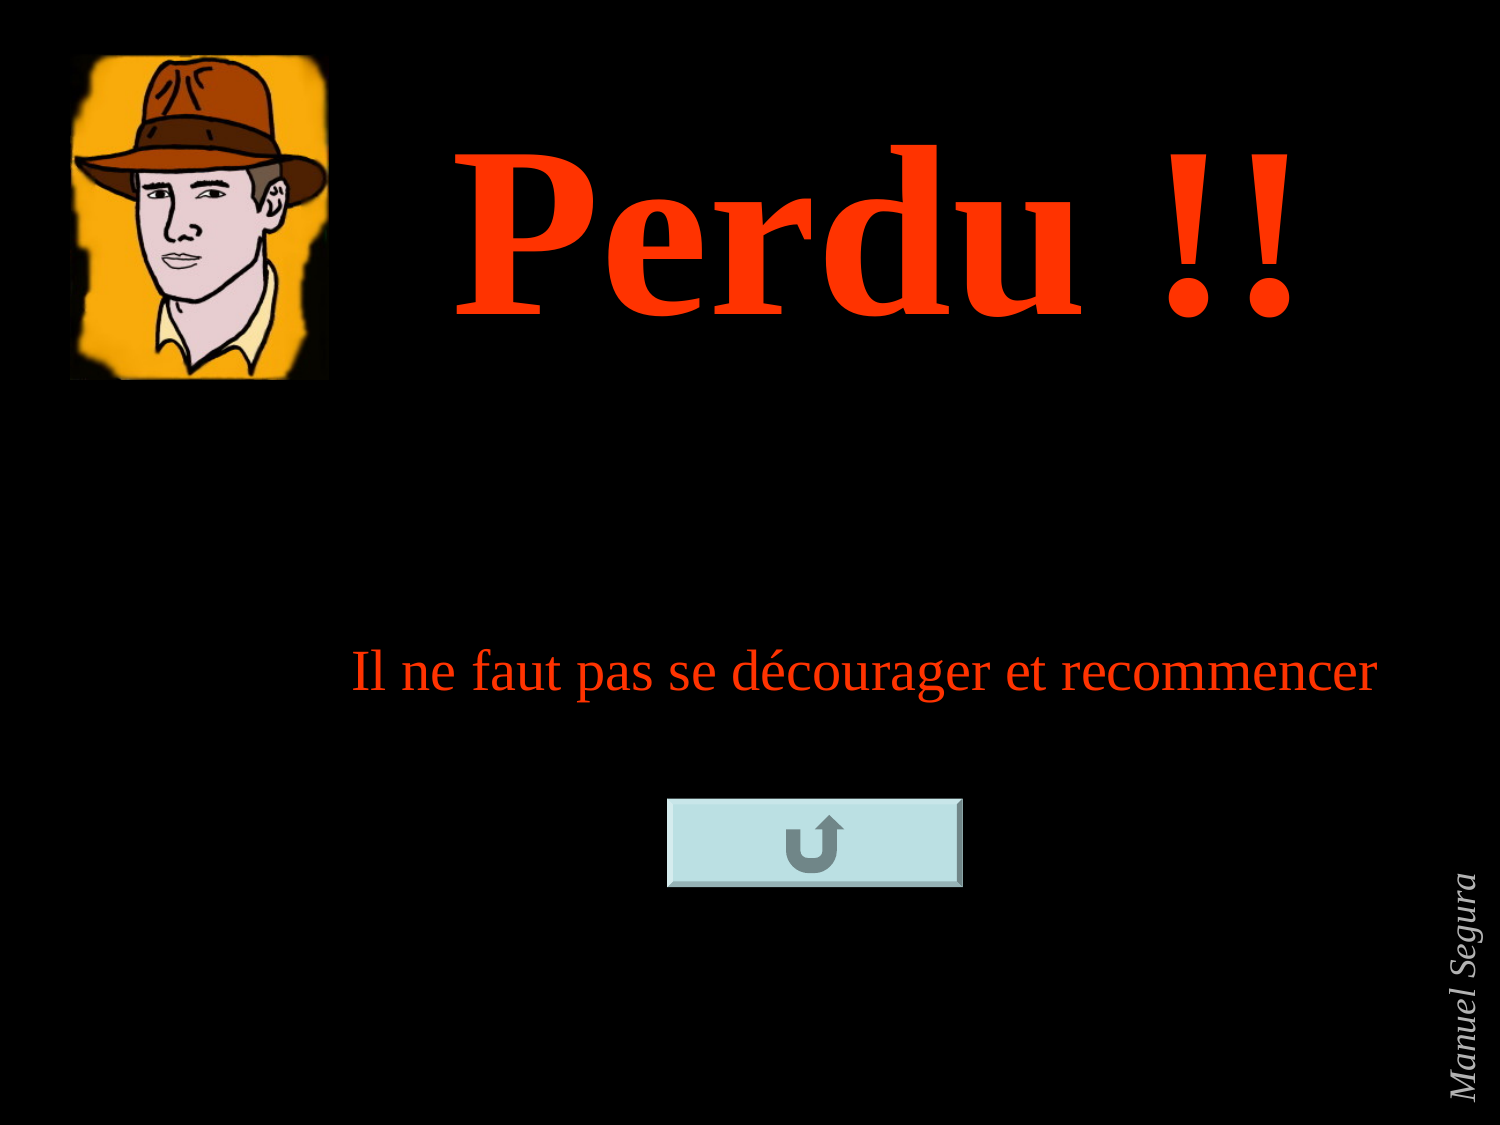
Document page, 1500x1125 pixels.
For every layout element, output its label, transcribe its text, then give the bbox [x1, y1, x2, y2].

text_box Perdu !! [437, 90, 1327, 376]
text_box [668, 798, 963, 888]
picture [70, 54, 329, 380]
text_box Il ne faut pas se décourager et recommencer [336, 631, 1394, 712]
text_box Manuel Segura [1434, 857, 1492, 1118]
